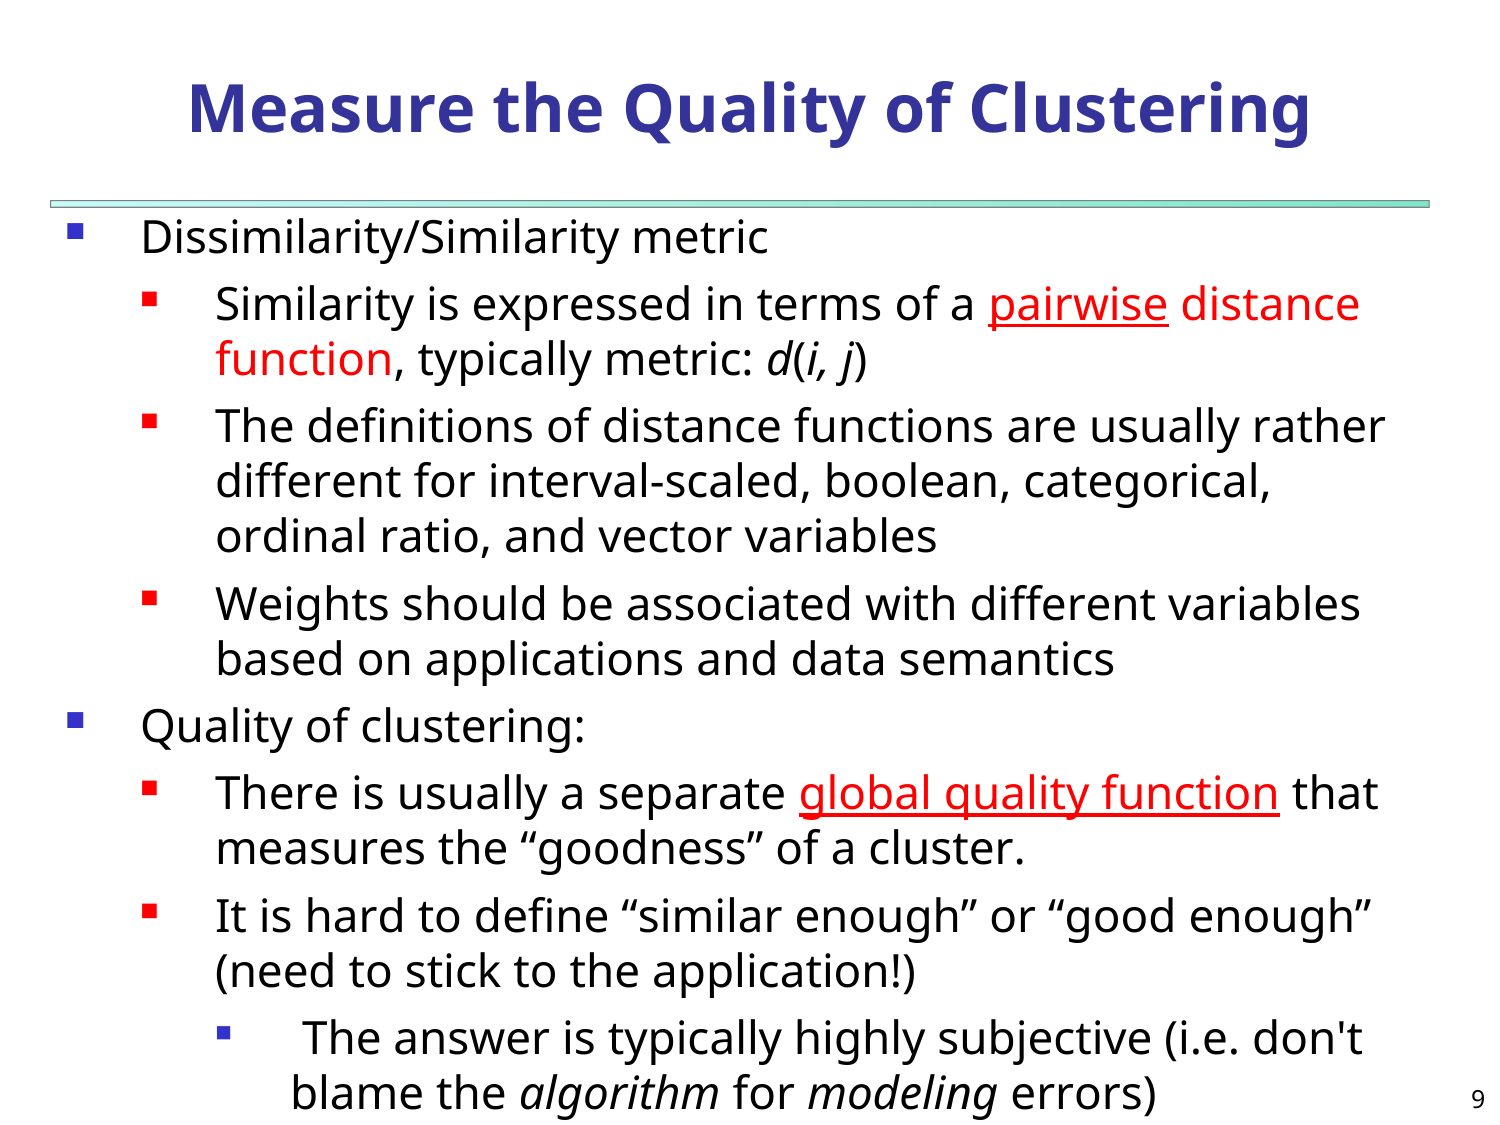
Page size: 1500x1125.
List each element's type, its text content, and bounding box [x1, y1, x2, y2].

text_box 18 [1187, 1062, 1500, 1125]
title Measure the Quality of Clustering [0, 37, 1500, 176]
list Dissimilarity/Similarity metric Similarity is expressed in terms of a pairwise distance function, typically metric: d(i, j) The definitions of distance functions are usually rather different for interval-scaled, boolean, categorical, ordinal ratio, and vector variables Weights should be associated with different variables based on applications and data semantics Quality of clustering: There is usually a separate global quality function that measures the “goodness” of a cluster. It is hard to define “similar enough” or “good enough” (need to stick to the application!) The answer is typically highly subjective (i.e. don't blame the algorithm for modeling errors) [49, 199, 1438, 1125]
